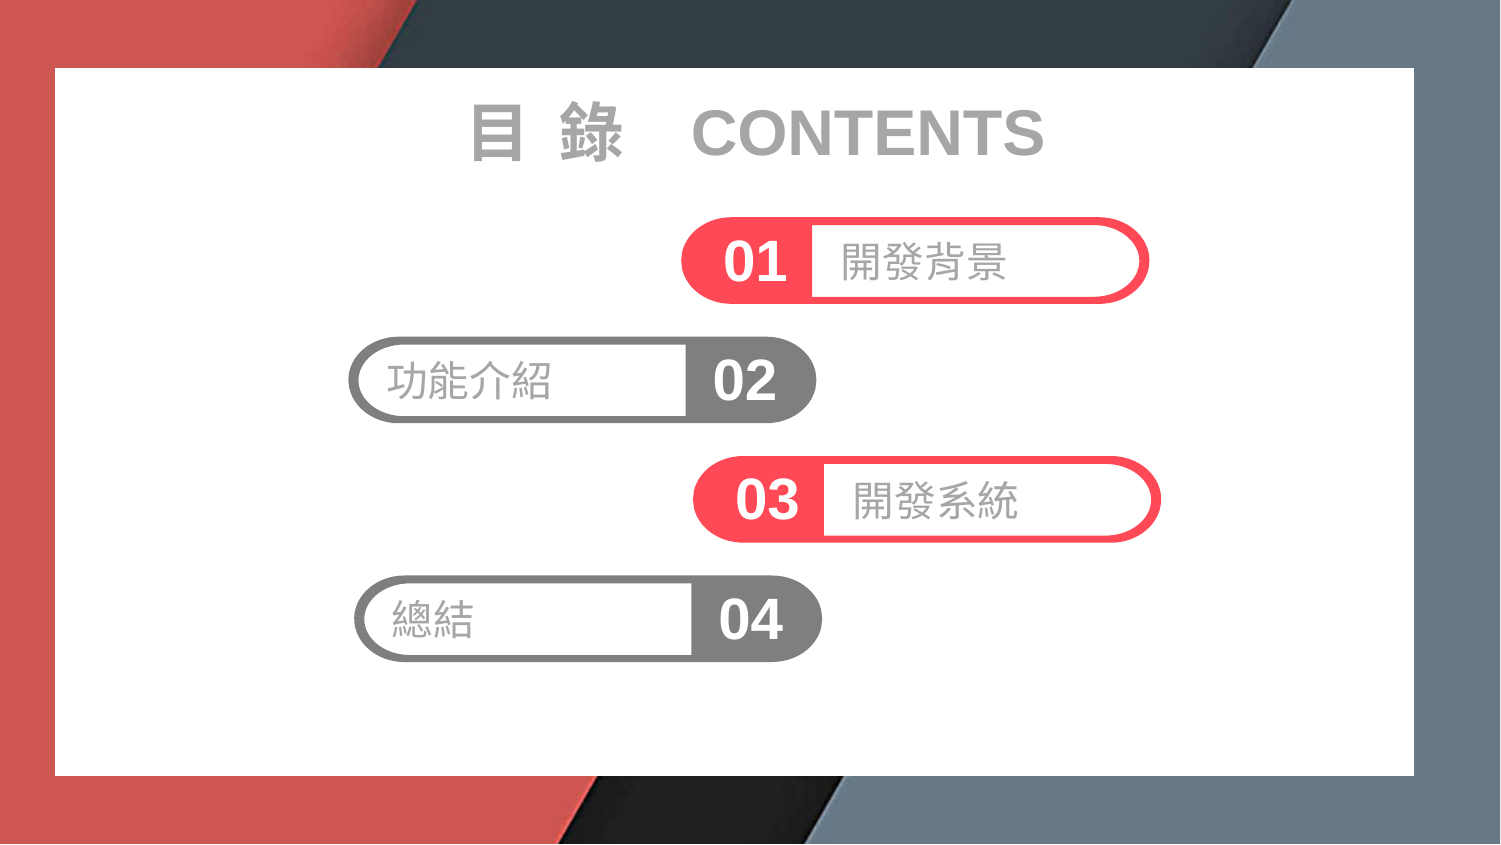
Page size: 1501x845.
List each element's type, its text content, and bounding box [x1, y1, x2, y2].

text_box CONTENTS [683, 91, 1054, 171]
text_box 總結 [354, 575, 823, 663]
text_box 02 [695, 342, 795, 415]
text_box [55, 68, 1414, 776]
text_box 04 [701, 581, 801, 653]
picture [0, 0, 1501, 844]
text_box 開發背景 [681, 217, 1150, 304]
text_box 開發系統 [692, 456, 1162, 543]
text_box 01 [706, 222, 806, 295]
text_box 目 錄 [447, 91, 643, 170]
text_box 功能介紹 [348, 336, 817, 424]
text_box 03 [718, 461, 817, 534]
